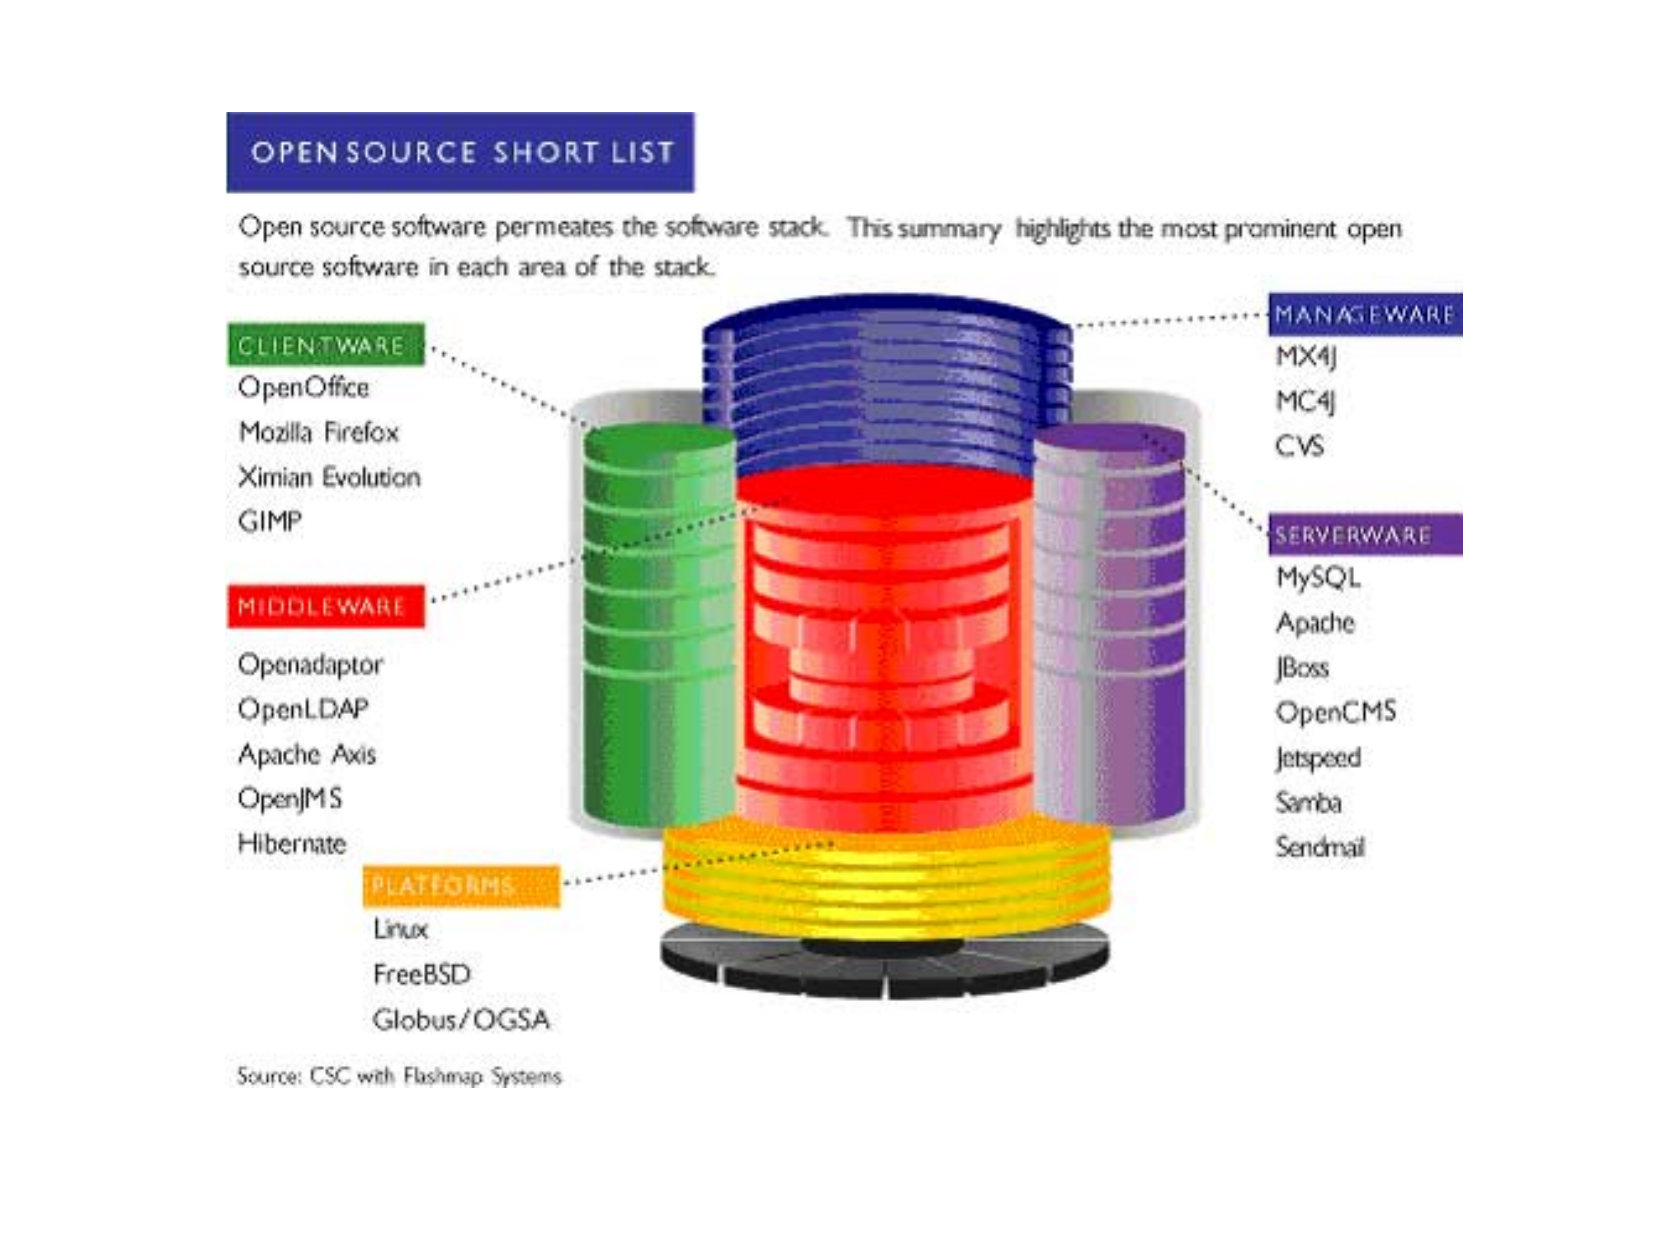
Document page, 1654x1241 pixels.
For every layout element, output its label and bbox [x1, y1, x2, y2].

picture [225, 112, 1463, 1088]
